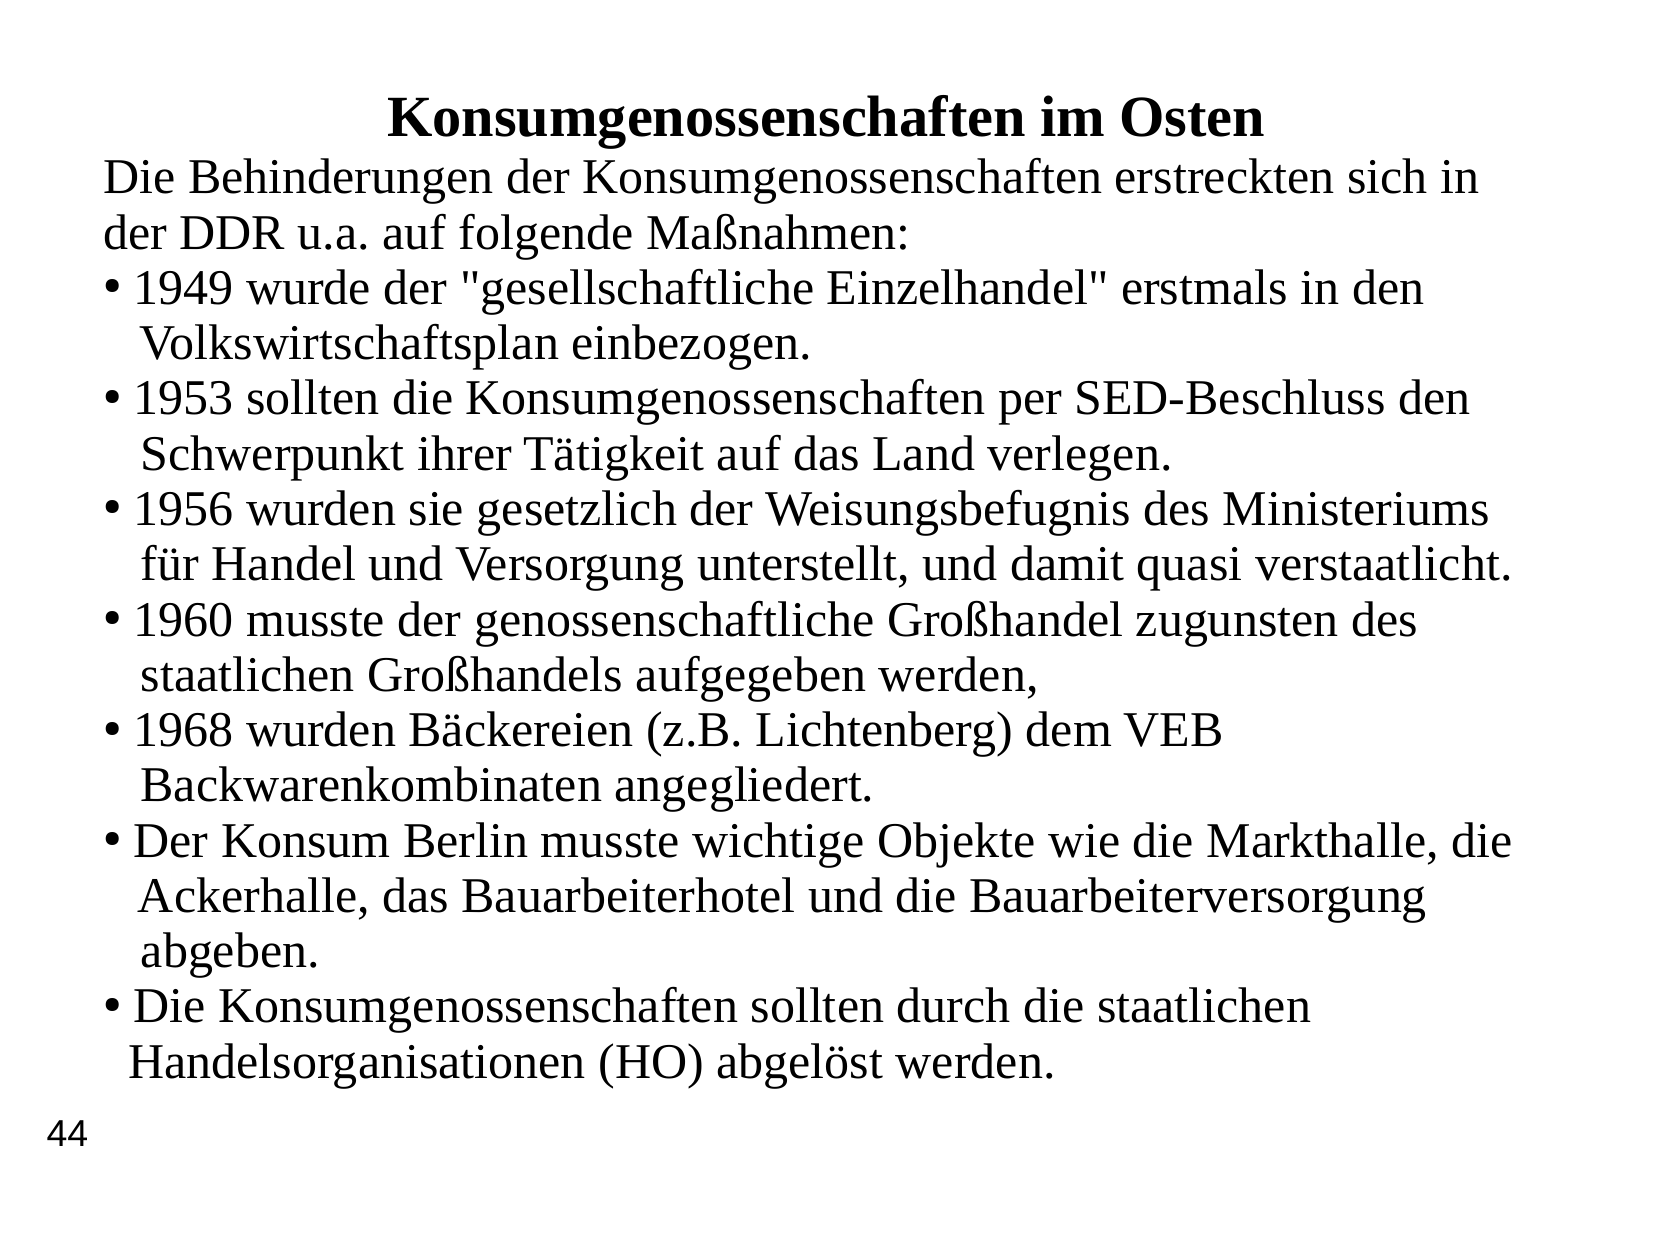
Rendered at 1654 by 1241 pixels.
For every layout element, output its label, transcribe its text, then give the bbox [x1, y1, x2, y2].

text_box Konsumgenossenschaften im Osten Die Behinderungen der Konsumgenossenschaften erstreckten sich in der DDR u.a. auf folgende Maßnahmen: 1949 wurde der "gesellschaftliche Einzelhandel" erstmals in den Volkswirtschaftsplan einbezogen. 1953 sollten die Konsumgenossenschaften per SED-Beschluss den Schwerpunkt ihrer Tätigkeit auf das Land verlegen. 1956 wurden sie gesetzlich der Weisungsbefugnis des Ministeriums für Handel und Versorgung unterstellt, und damit quasi verstaatlicht. 1960 musste der genossenschaftliche Großhandel zugunsten des staatlichen Großhandels aufgegeben werden, 1968 wurden Bäckereien (z.B. Lichtenberg) dem VEB Backwarenkombinaten angegliedert. Der Konsum Berlin musste wichtige Objekte wie die Markthalle, die Ackerhalle, das Bauarbeiterhotel und die Bauarbeiterversorgung abgeben. Die Konsumgenossenschaften sollten durch die staatlichen Handelsorganisationen (HO) abgelöst werden. [88, 77, 1565, 1097]
text_box <Nummer> [31, 1105, 249, 1176]
